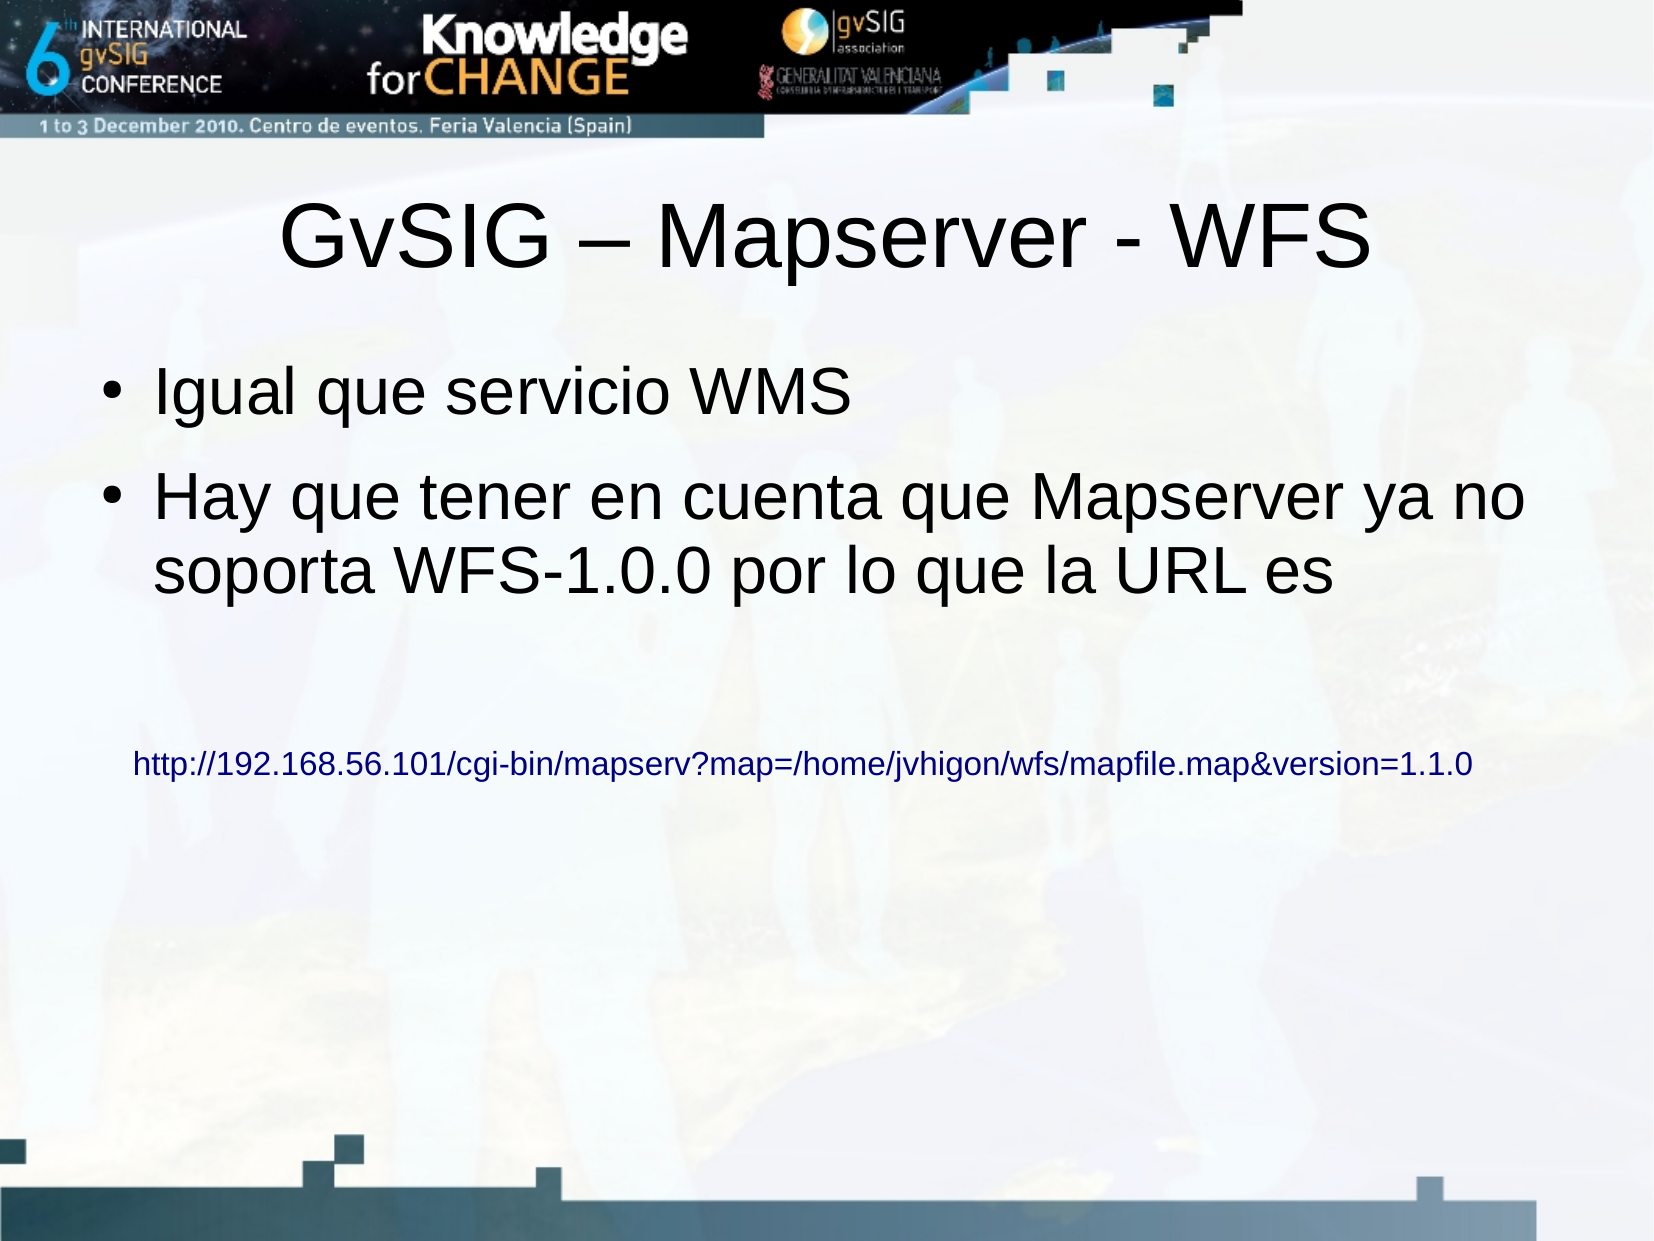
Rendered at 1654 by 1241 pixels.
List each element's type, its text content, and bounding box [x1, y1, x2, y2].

picture [0, 0, 1654, 1241]
text_box http://192.168.56.101/cgi-bin/mapserv?map=/home/jvhigon/wfs/mapfile.map&version=1.1.0 [118, 738, 1565, 791]
title GvSIG – Mapserver - WFS [82, 147, 1571, 325]
list Igual que servicio WMS Hay que tener en cuenta que Mapserver ya no soporta WFS-1.0.0 por lo que la URL es [82, 354, 1571, 680]
